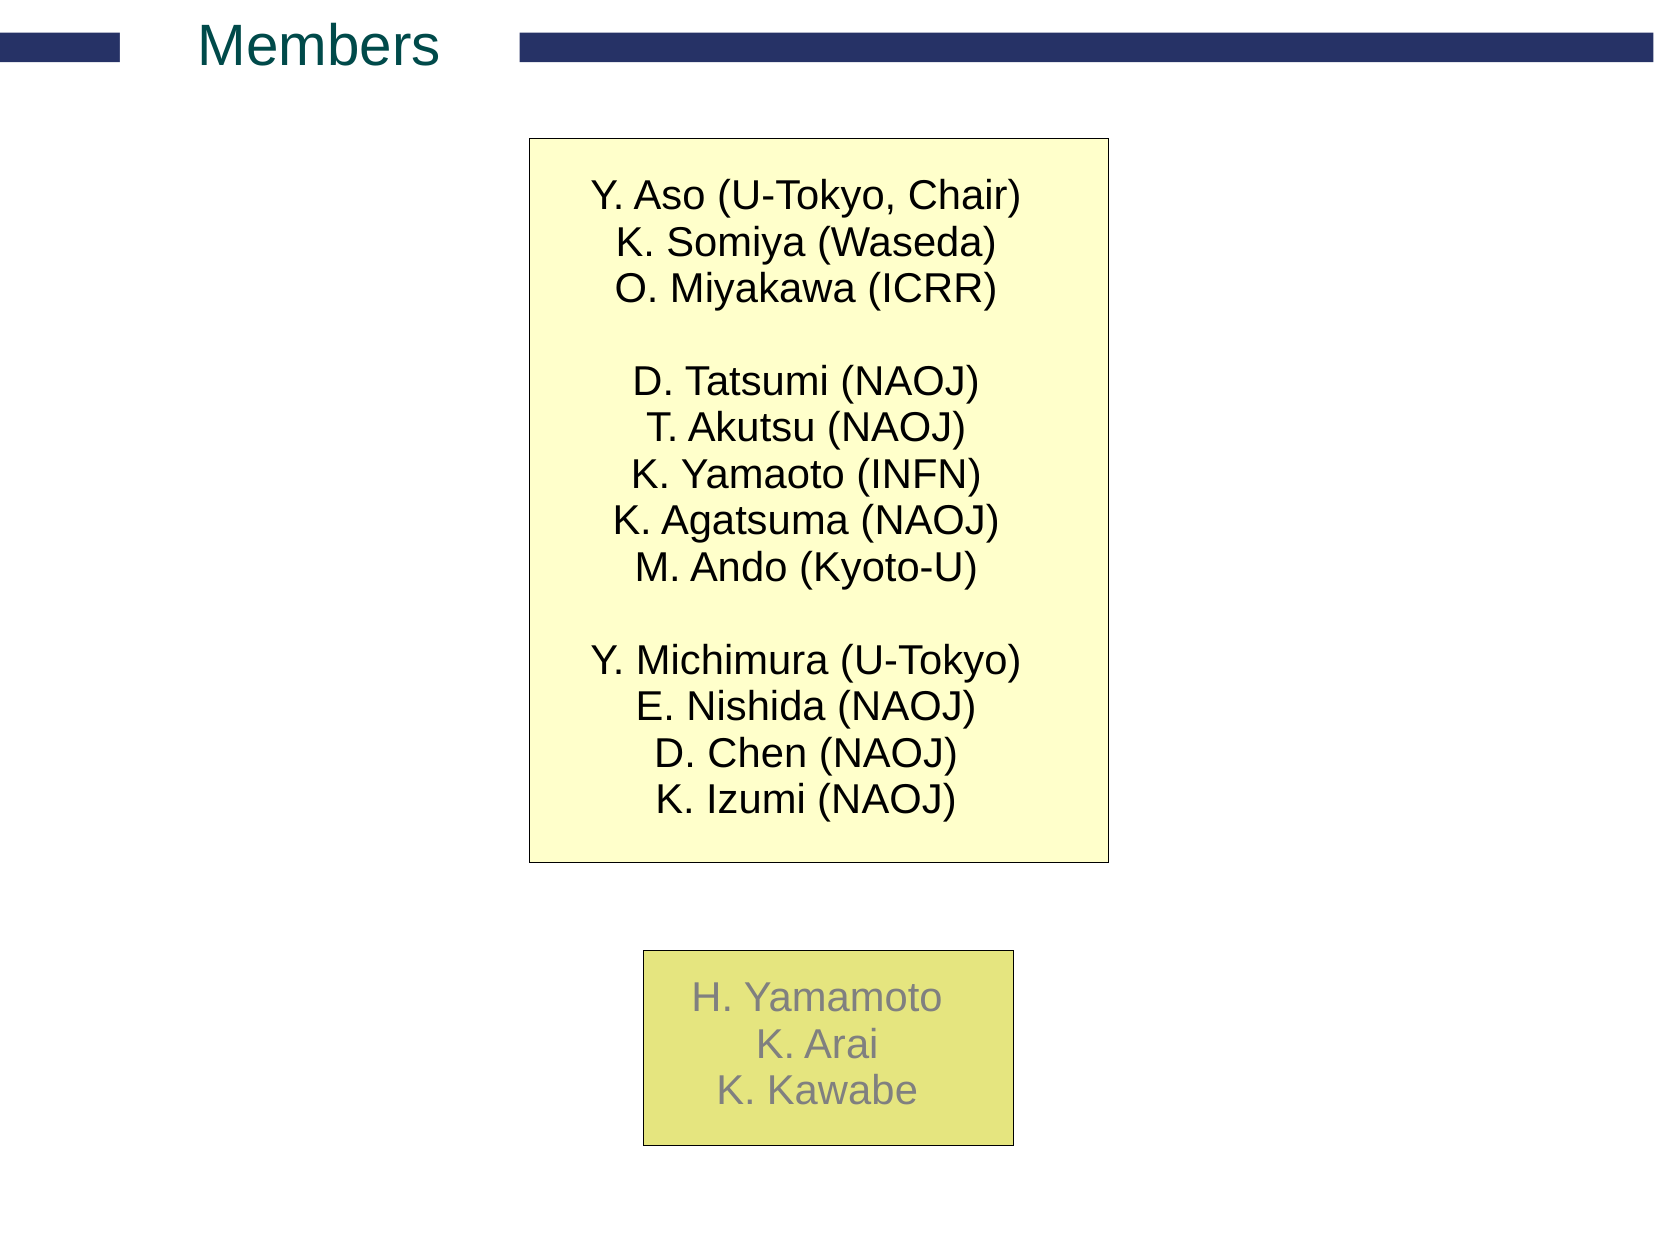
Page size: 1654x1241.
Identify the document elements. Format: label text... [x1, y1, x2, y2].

text_box [643, 950, 1014, 1146]
text_box [529, 138, 1109, 863]
title Members [119, 12, 520, 78]
text_box Y. Aso (U-Tokyo, Chair) K. Somiya (Waseda) O. Miyakawa (ICRR) D. Tatsumi (NAOJ) T. Akutsu (NAOJ) K. Yamaoto (INFN) K. Agatsuma (NAOJ) M. Ando (Kyoto-U) Y. Michimura (U-Tokyo) E. Nishida (NAOJ) D. Chen (NAOJ) K. Izumi (NAOJ) [575, 164, 1037, 830]
text_box H. Yamamoto K. Arai K. Kawabe [676, 966, 958, 1121]
